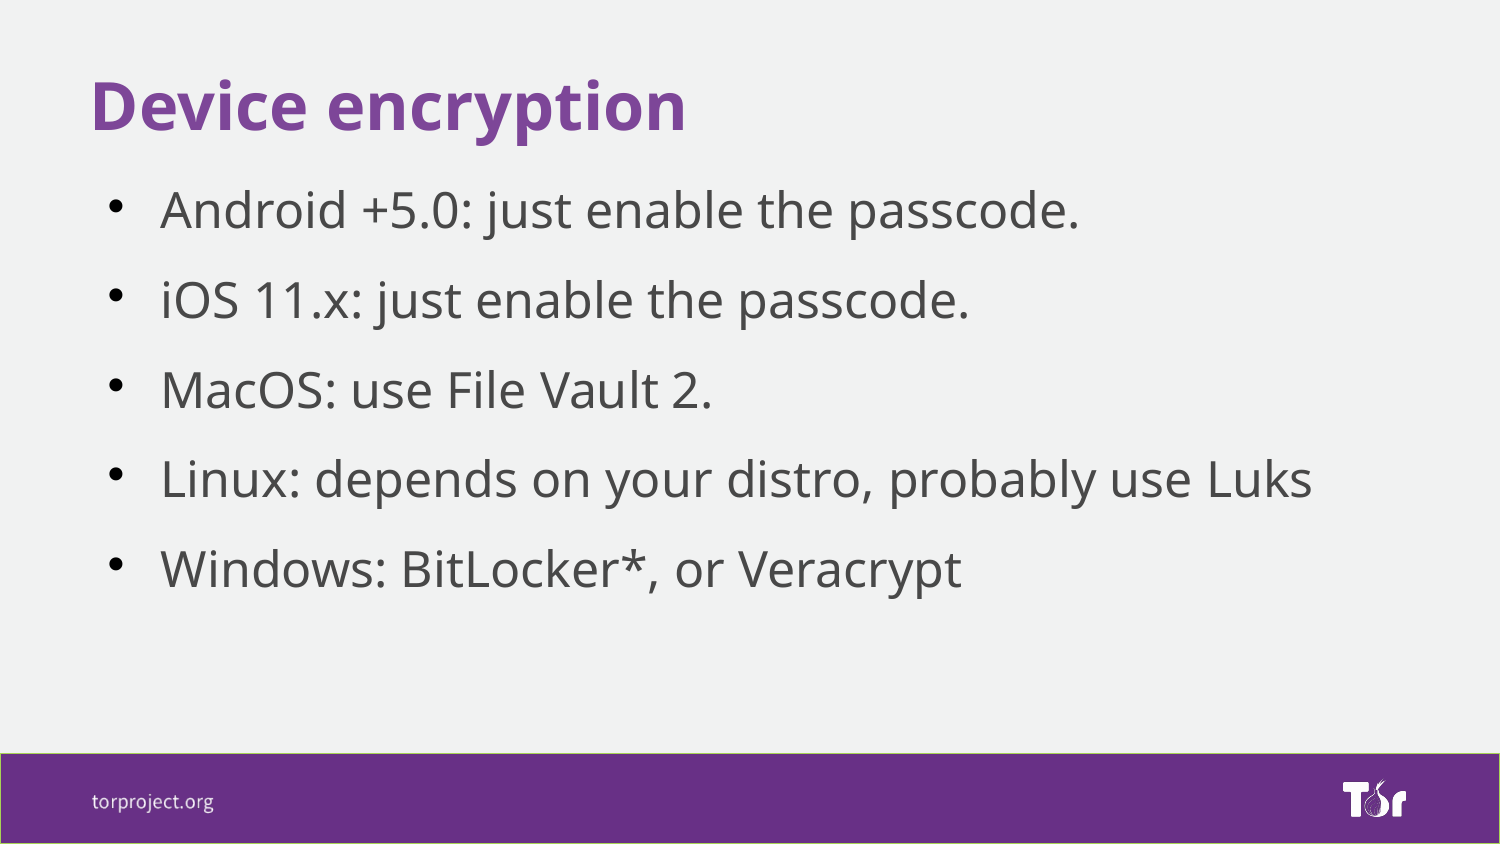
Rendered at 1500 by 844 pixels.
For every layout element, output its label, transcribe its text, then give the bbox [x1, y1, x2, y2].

picture [1343, 778, 1406, 817]
text_box Android +5.0: just enable the passcode. iOS 11.x: just enable the passcode. MacOS: use File Vault 2. Linux: depends on your distro, probably use Luks Windows: BitLocker*, or Veracrypt [74, 171, 1425, 729]
text_box Device encryption [74, 33, 1425, 171]
picture [75, 780, 604, 821]
